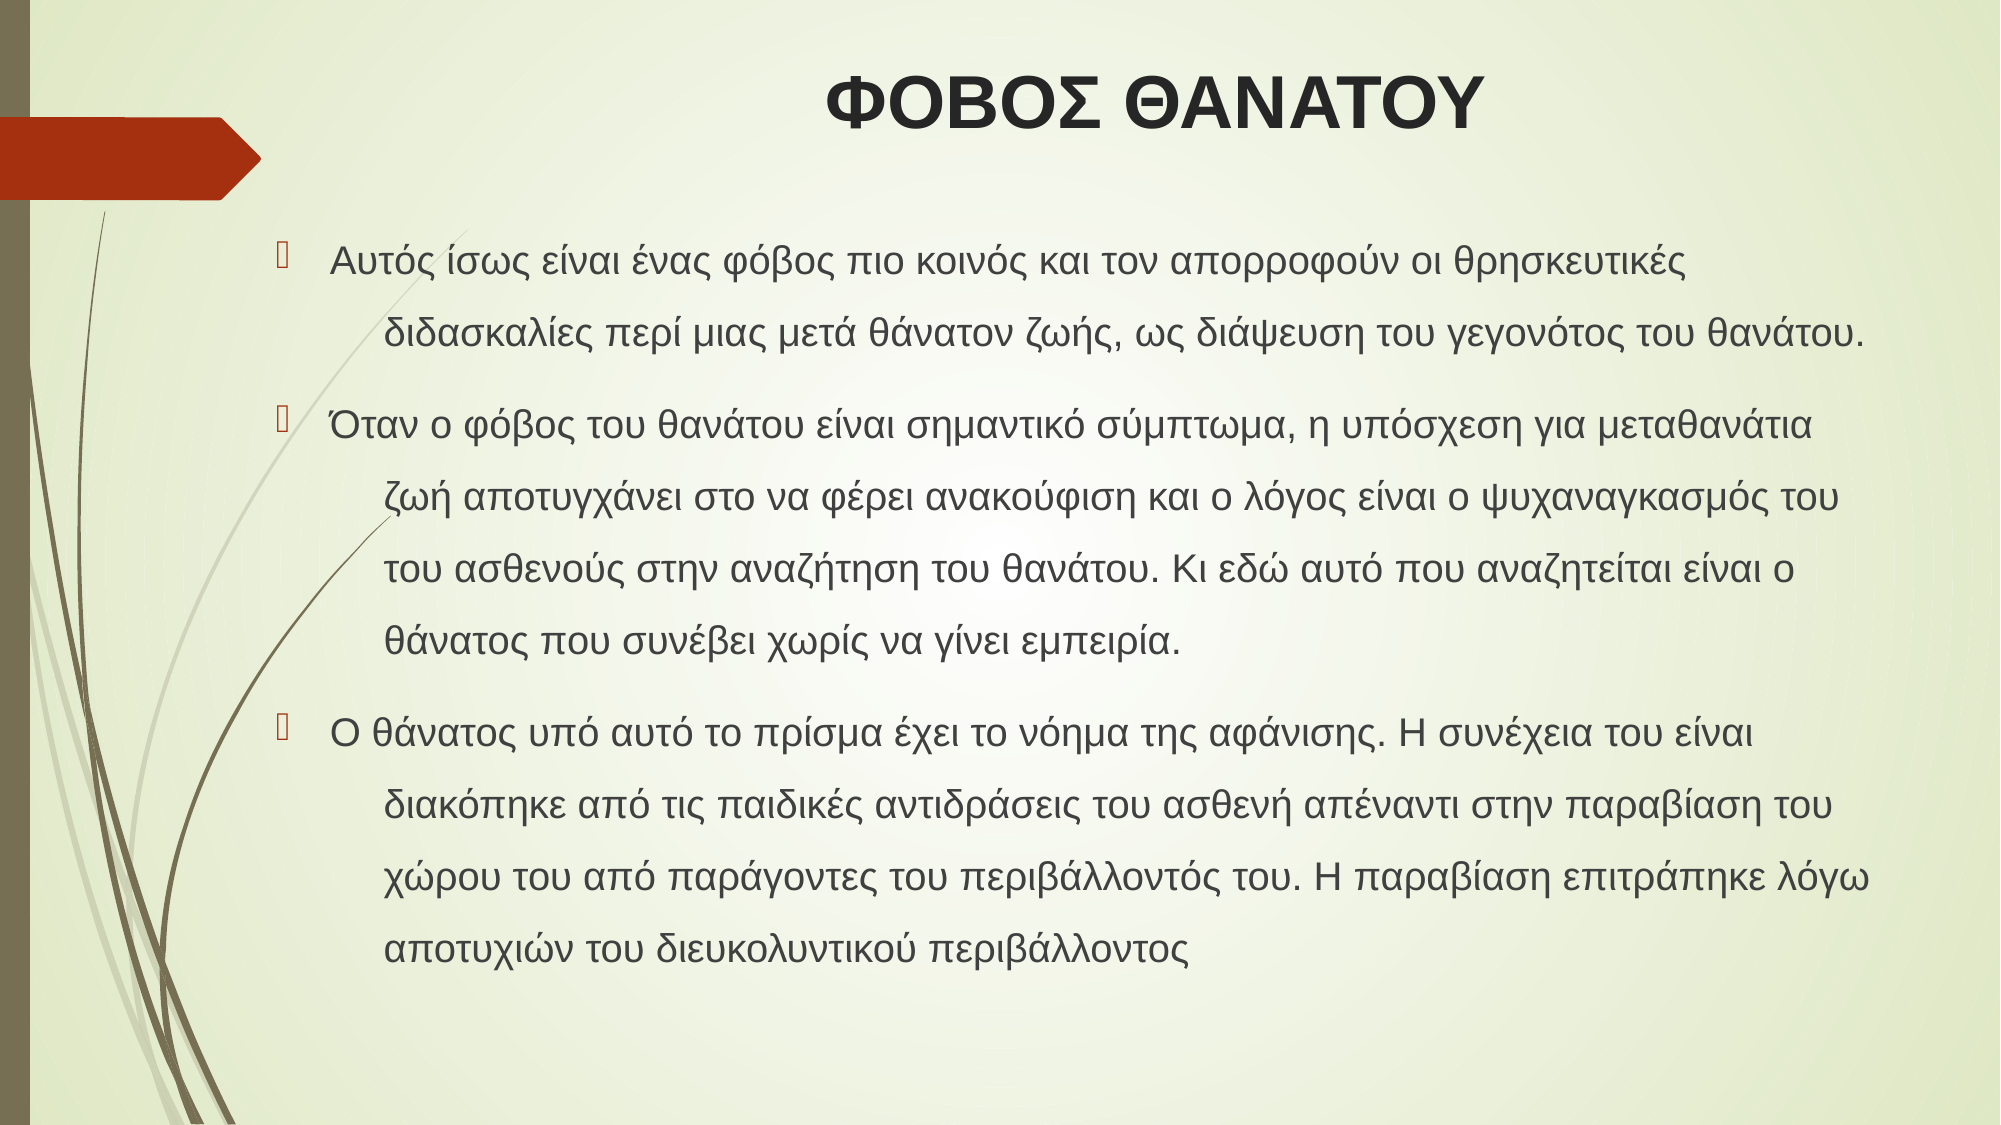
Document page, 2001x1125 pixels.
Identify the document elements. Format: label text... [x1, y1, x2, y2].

list Αυτός ίσως είναι ένας φόβος πιο κοινός και τον απορροφούν οι θρησκευτικές διδασκαλίες περί μιας μετά θάνατον ζωής, ως διάψευση του γεγονότος του θανάτου. Όταν ο φόβος του θανάτου είναι σημαντικό σύμπτωμα, η υπόσχεση για μεταθανάτια ζωή αποτυγχάνει στο να φέρει ανακούφιση και ο λόγος είναι ο ψυχαναγκασμός του του ασθενούς στην αναζήτηση του θανάτου. Κι εδώ αυτό που αναζητείται είναι ο θάνατος που συνέβει χωρίς να γίνει εμπειρία. Ο θάνατος υπό αυτό το πρίσμα έχει το νόημα της αφάνισης. Η συνέχεια του είναι διακόπηκε από τις παιδικές αντιδράσεις του ασθενή απέναντι στην παραβίαση του χώρου του από παράγοντες του περιβάλλοντός του. Η παραβίαση επιτράπηκε λόγω αποτυχιών του διευκολυντικού περιβάλλοντος [260, 203, 1888, 997]
title ΦΟΒΟΣ ΘΑΝΑΤΟΥ [425, 46, 1888, 183]
